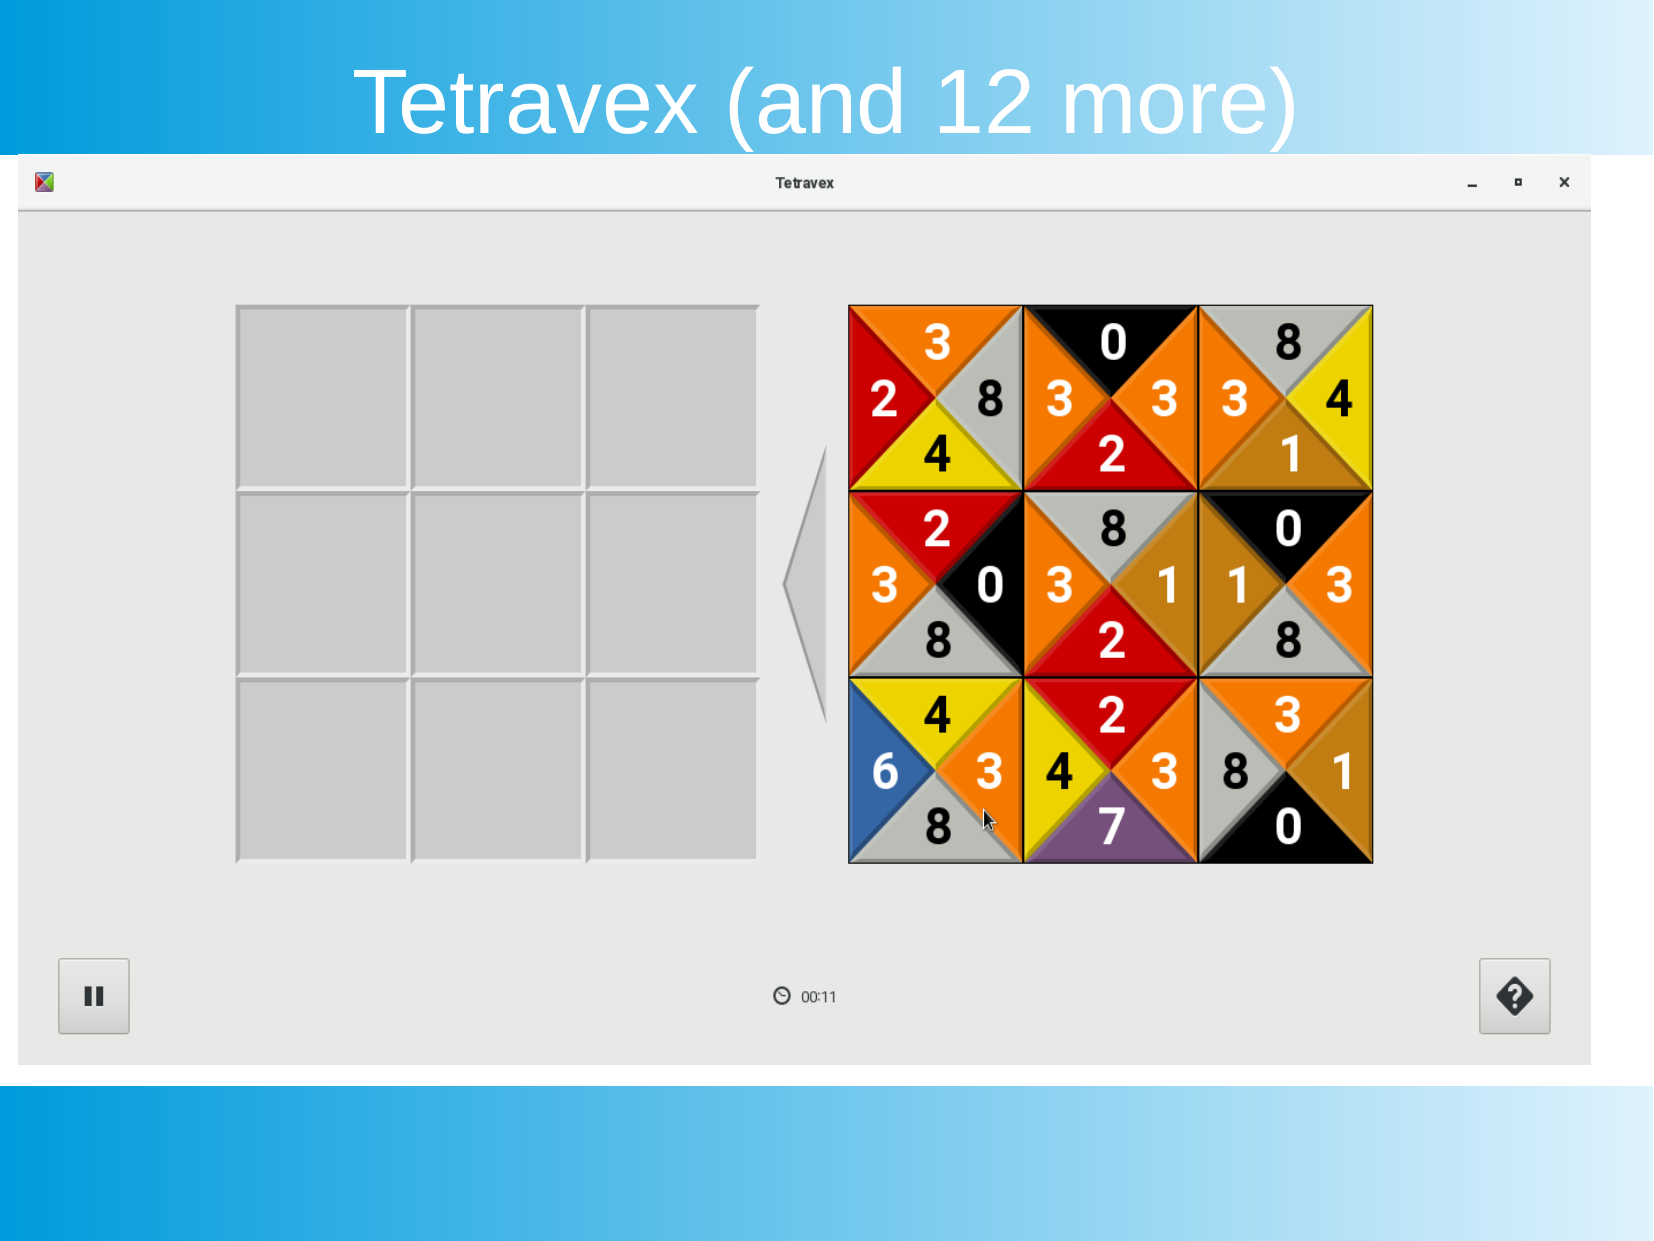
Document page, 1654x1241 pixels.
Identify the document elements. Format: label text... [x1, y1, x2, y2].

title Tetravex (and 12 more) [82, 49, 1571, 154]
picture [18, 154, 1591, 1066]
